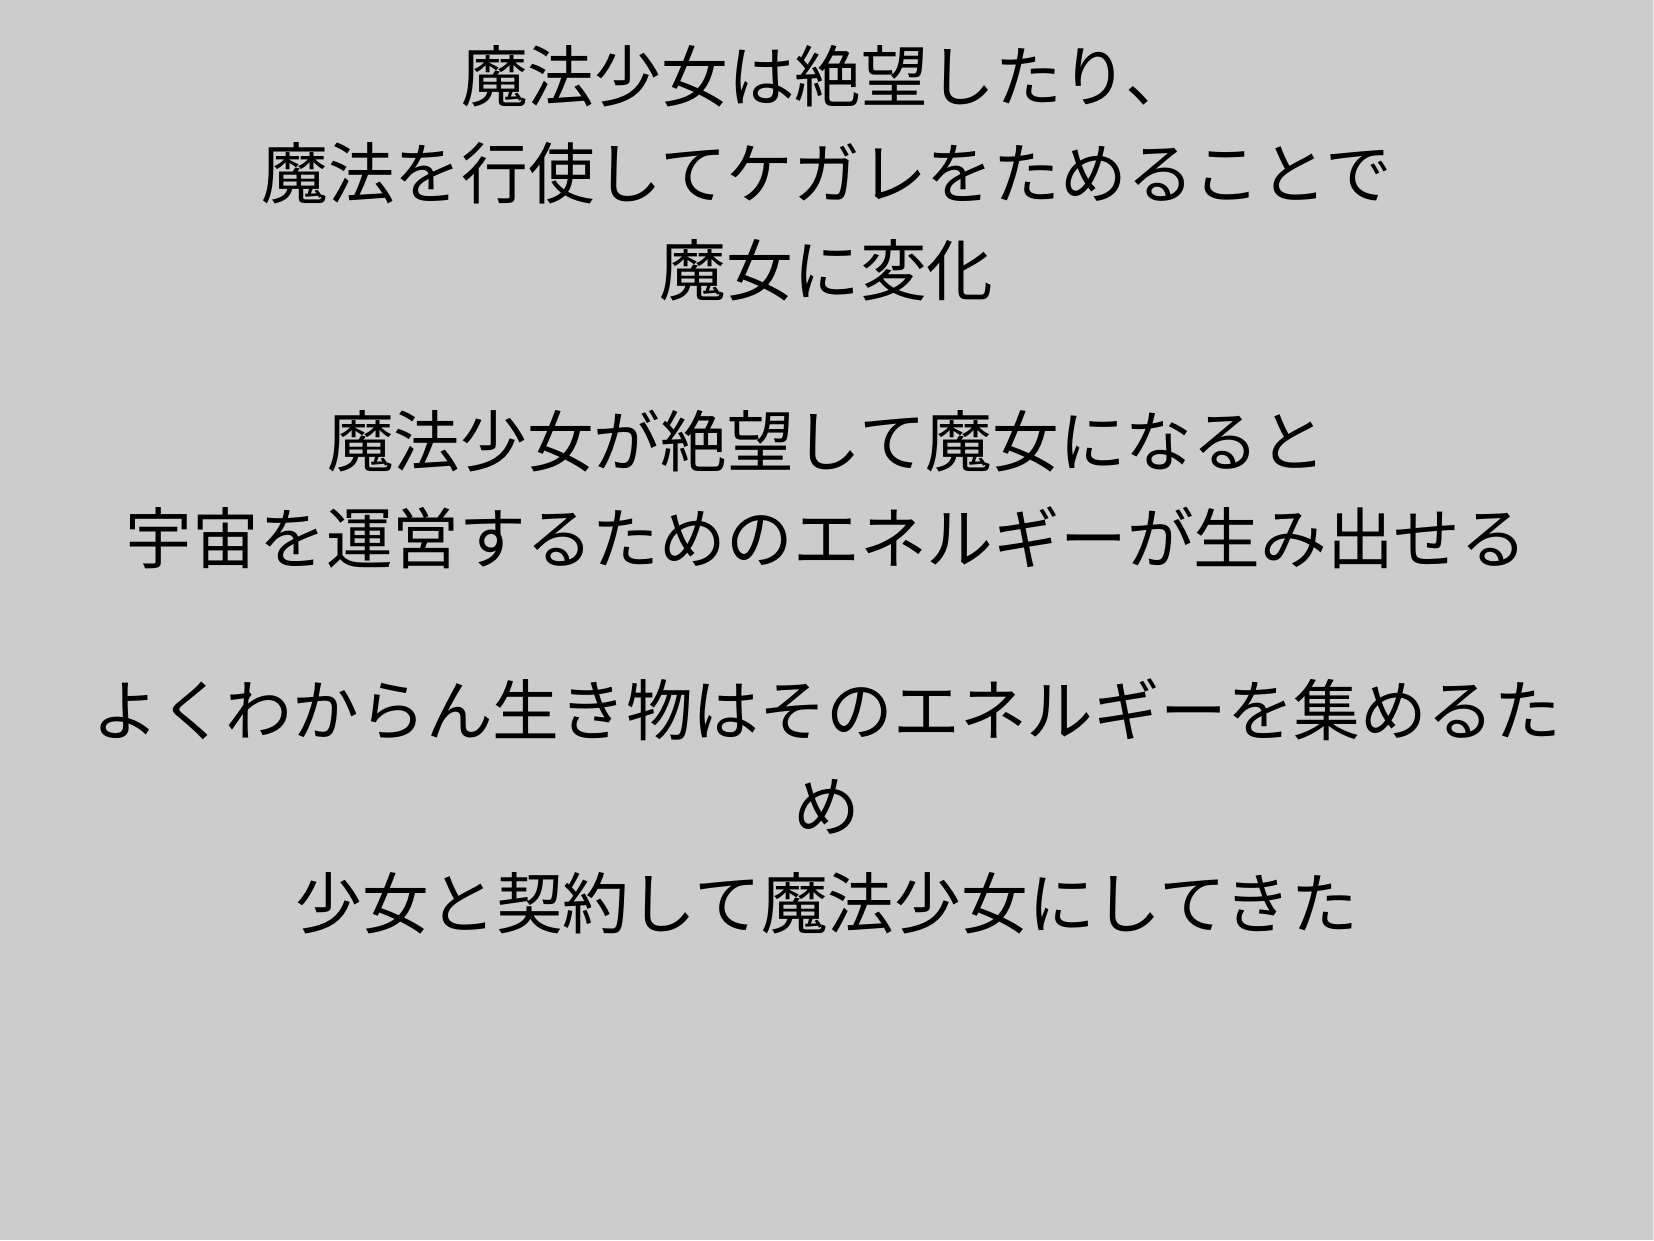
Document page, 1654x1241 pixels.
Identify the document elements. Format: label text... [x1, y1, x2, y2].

subtitle 魔法少女は絶望したり、 魔法を行使してケガレをためることで 魔女に変化 魔法少女が絶望して魔女になると 宇宙を運営するためのエネルギーが生み出せる よくわからん生き物はそのエネルギーを集めるため 少女と契約して魔法少女にしてきた [82, 56, 1571, 916]
